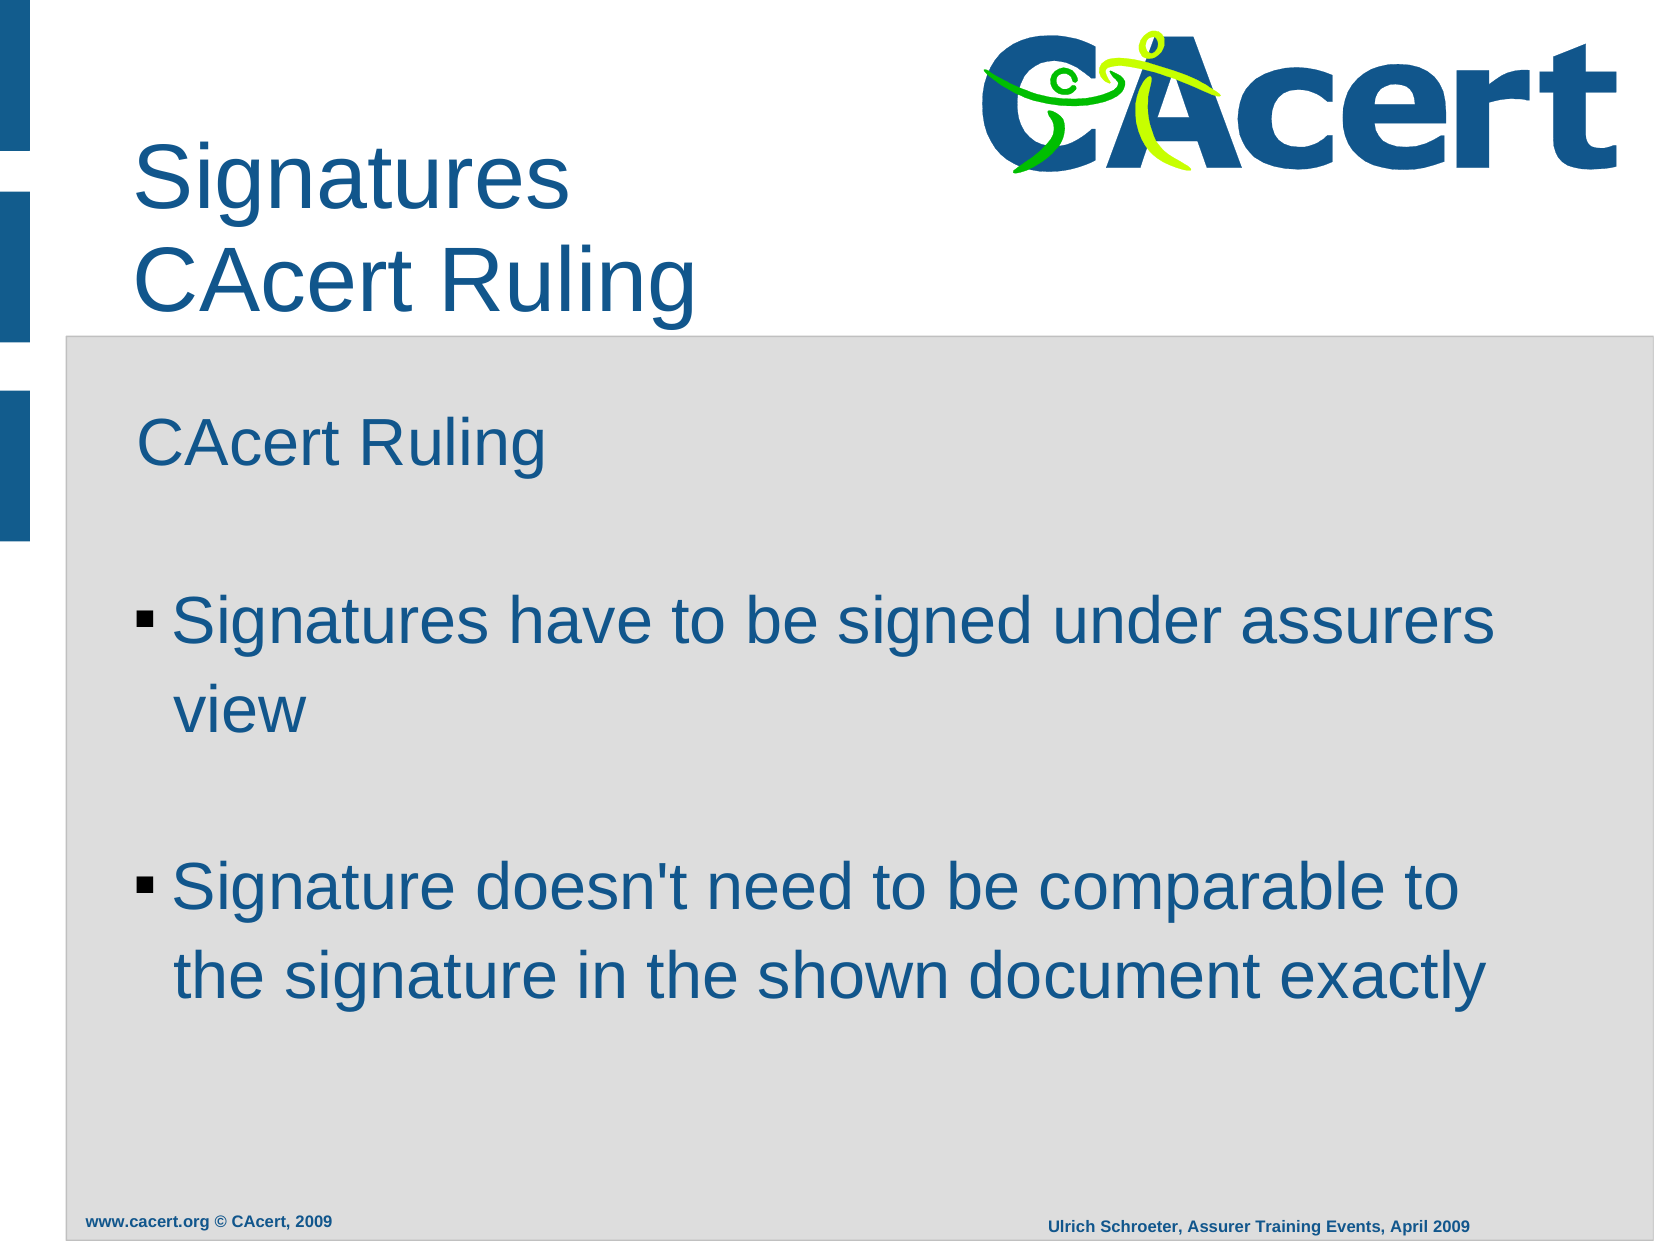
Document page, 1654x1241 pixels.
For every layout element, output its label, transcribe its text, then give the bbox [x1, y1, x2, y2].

text_box CAcert Ruling Signatures have to be signed under assurers view Signature doesn't need to be comparable to the signature in the shown document exactly [121, 383, 1513, 1021]
text_box Signatures CAcert Ruling [118, 118, 715, 339]
